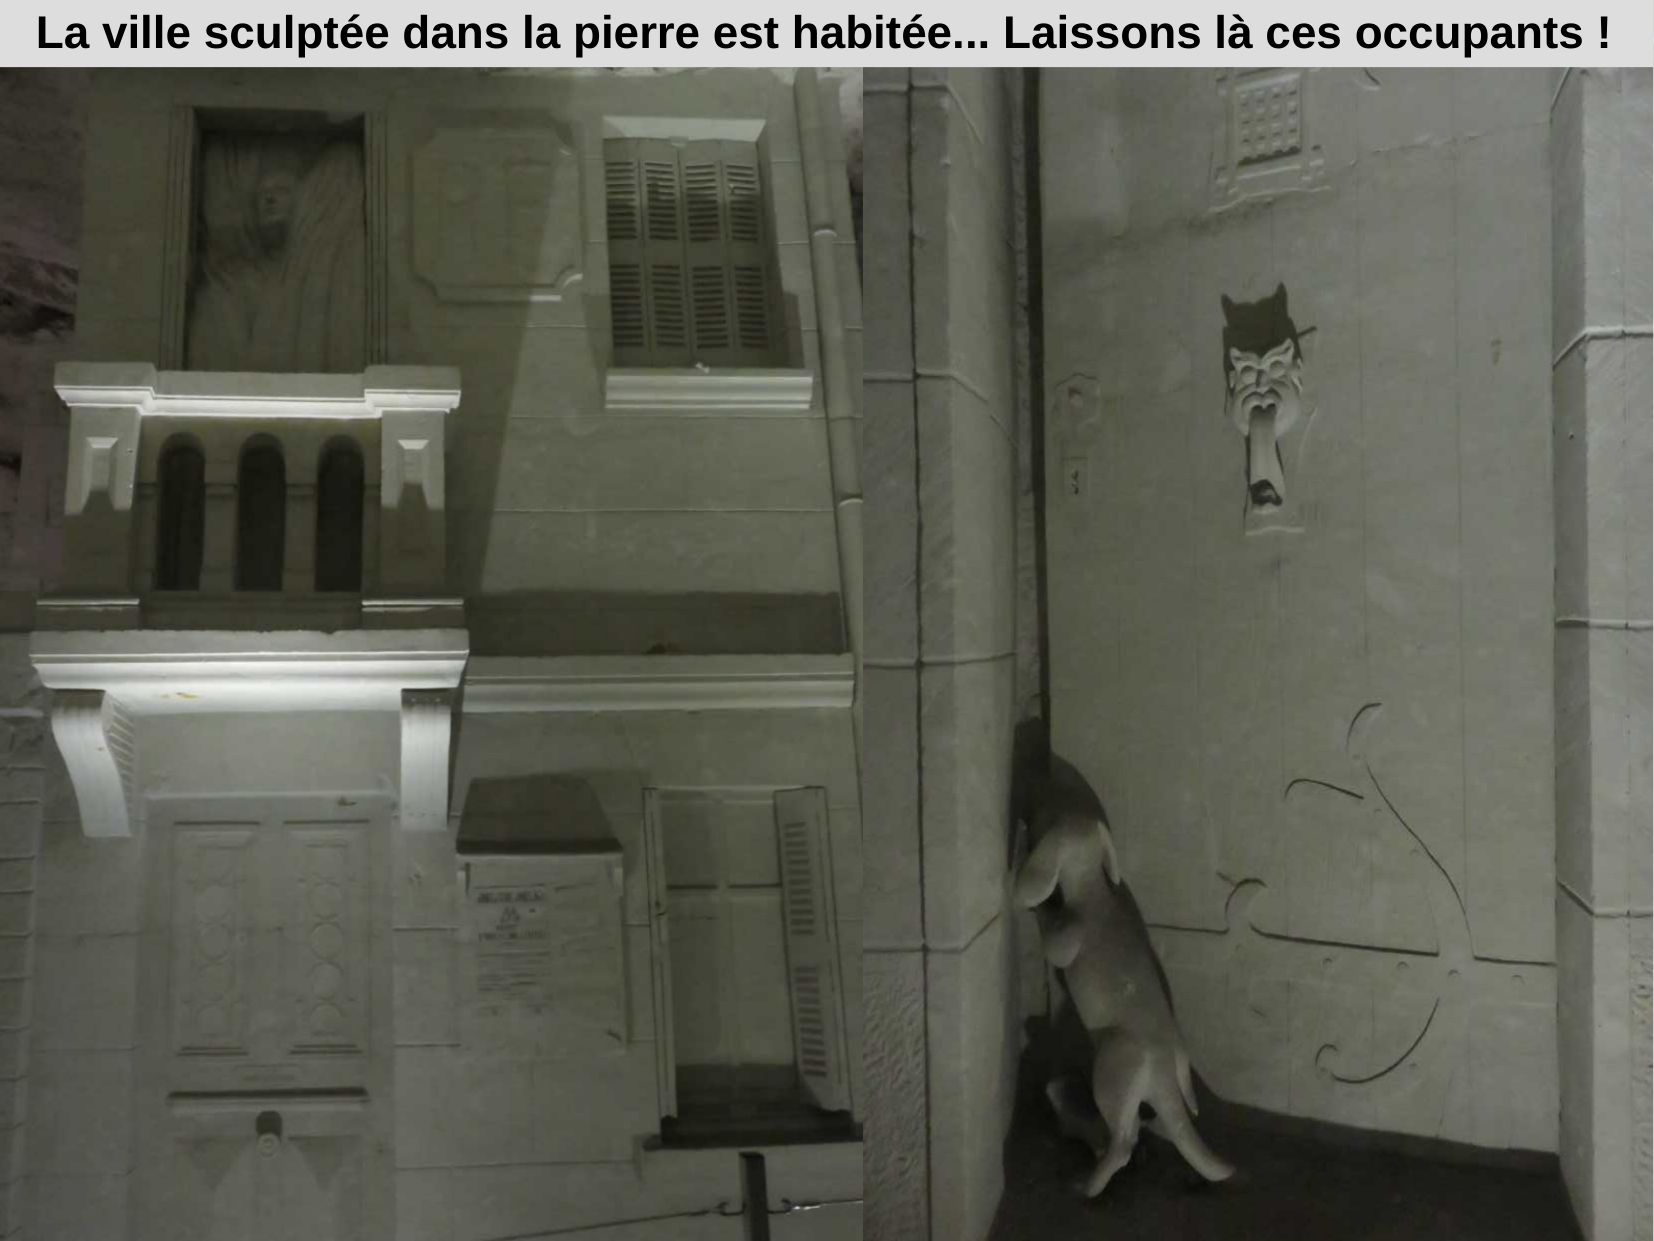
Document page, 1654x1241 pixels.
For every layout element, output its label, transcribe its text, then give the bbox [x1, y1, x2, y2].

picture [0, 68, 1654, 1241]
text_box La ville sculptée dans la pierre est habitée... Laissons là ces occupants ! [0, 0, 1654, 68]
